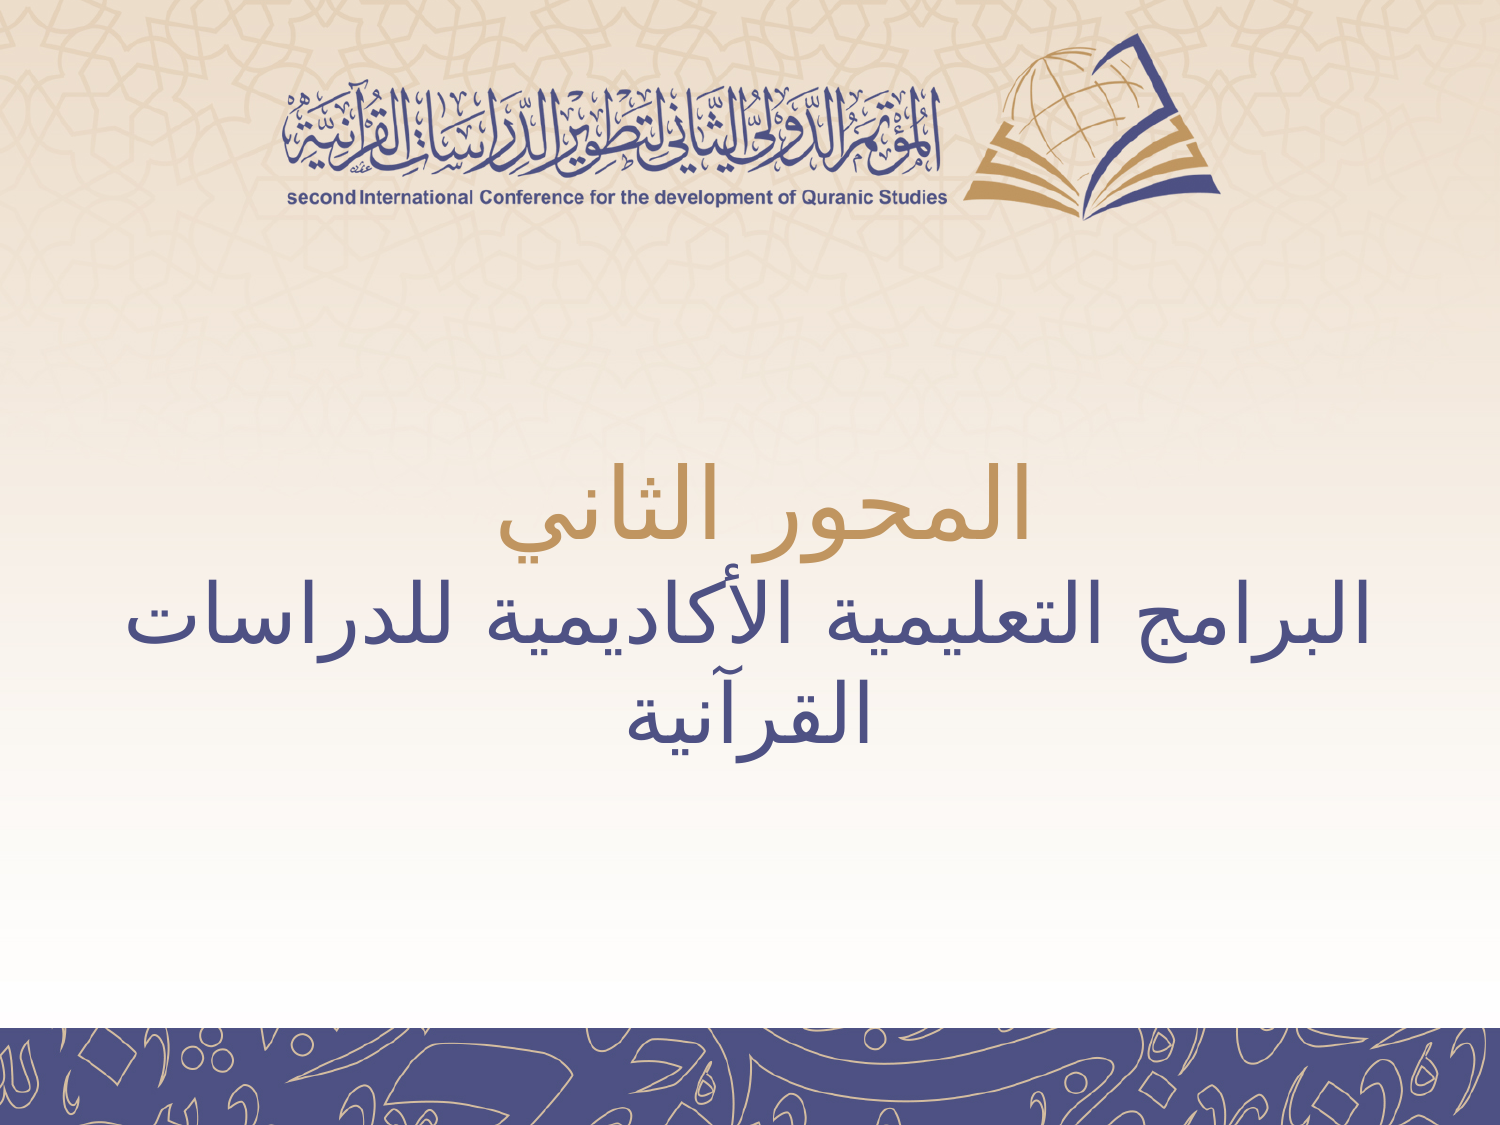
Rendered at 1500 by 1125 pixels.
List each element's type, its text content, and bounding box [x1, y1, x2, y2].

picture [0, 0, 1500, 1125]
text_box المحور الثاني البرامج التعليمية الأكاديمية للدراسات القرآنية [77, 433, 1423, 768]
